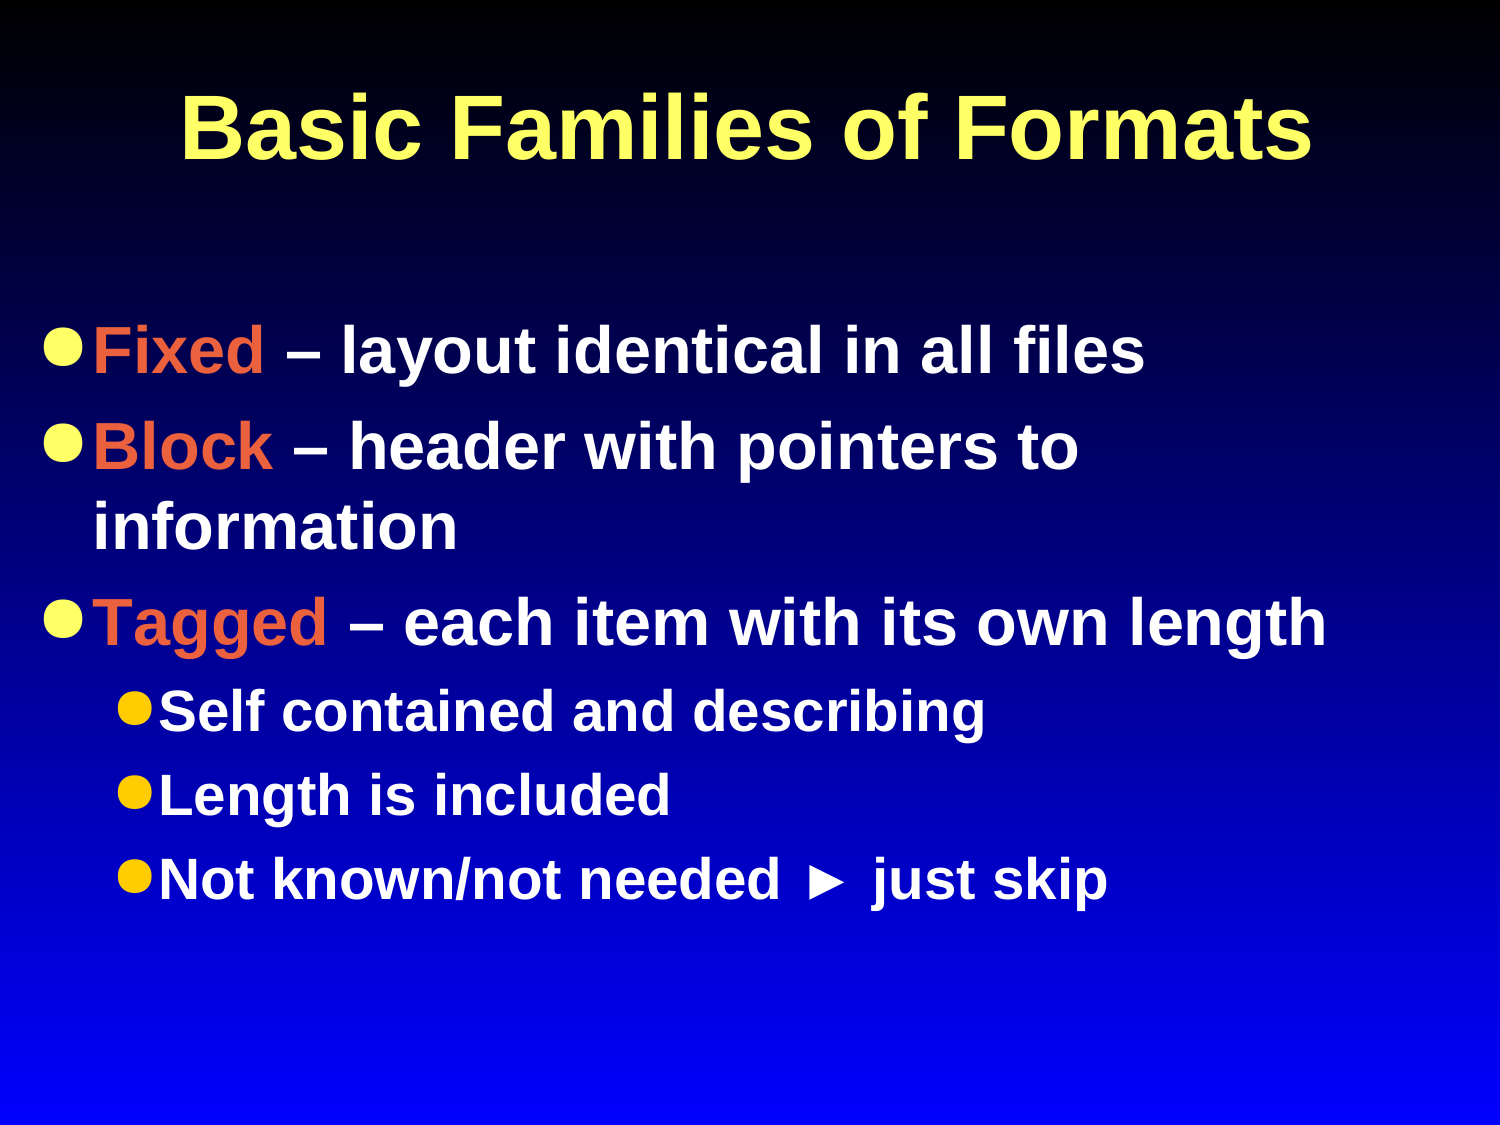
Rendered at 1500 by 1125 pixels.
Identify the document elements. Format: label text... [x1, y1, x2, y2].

list Fixed – layout identical in all files Block – header with pointers to information Tagged – each item with its own length Self contained and describing Length is included Not known/not needed ► just skip [36, 312, 1458, 1022]
title Basic Families of Formats [109, 14, 1385, 242]
